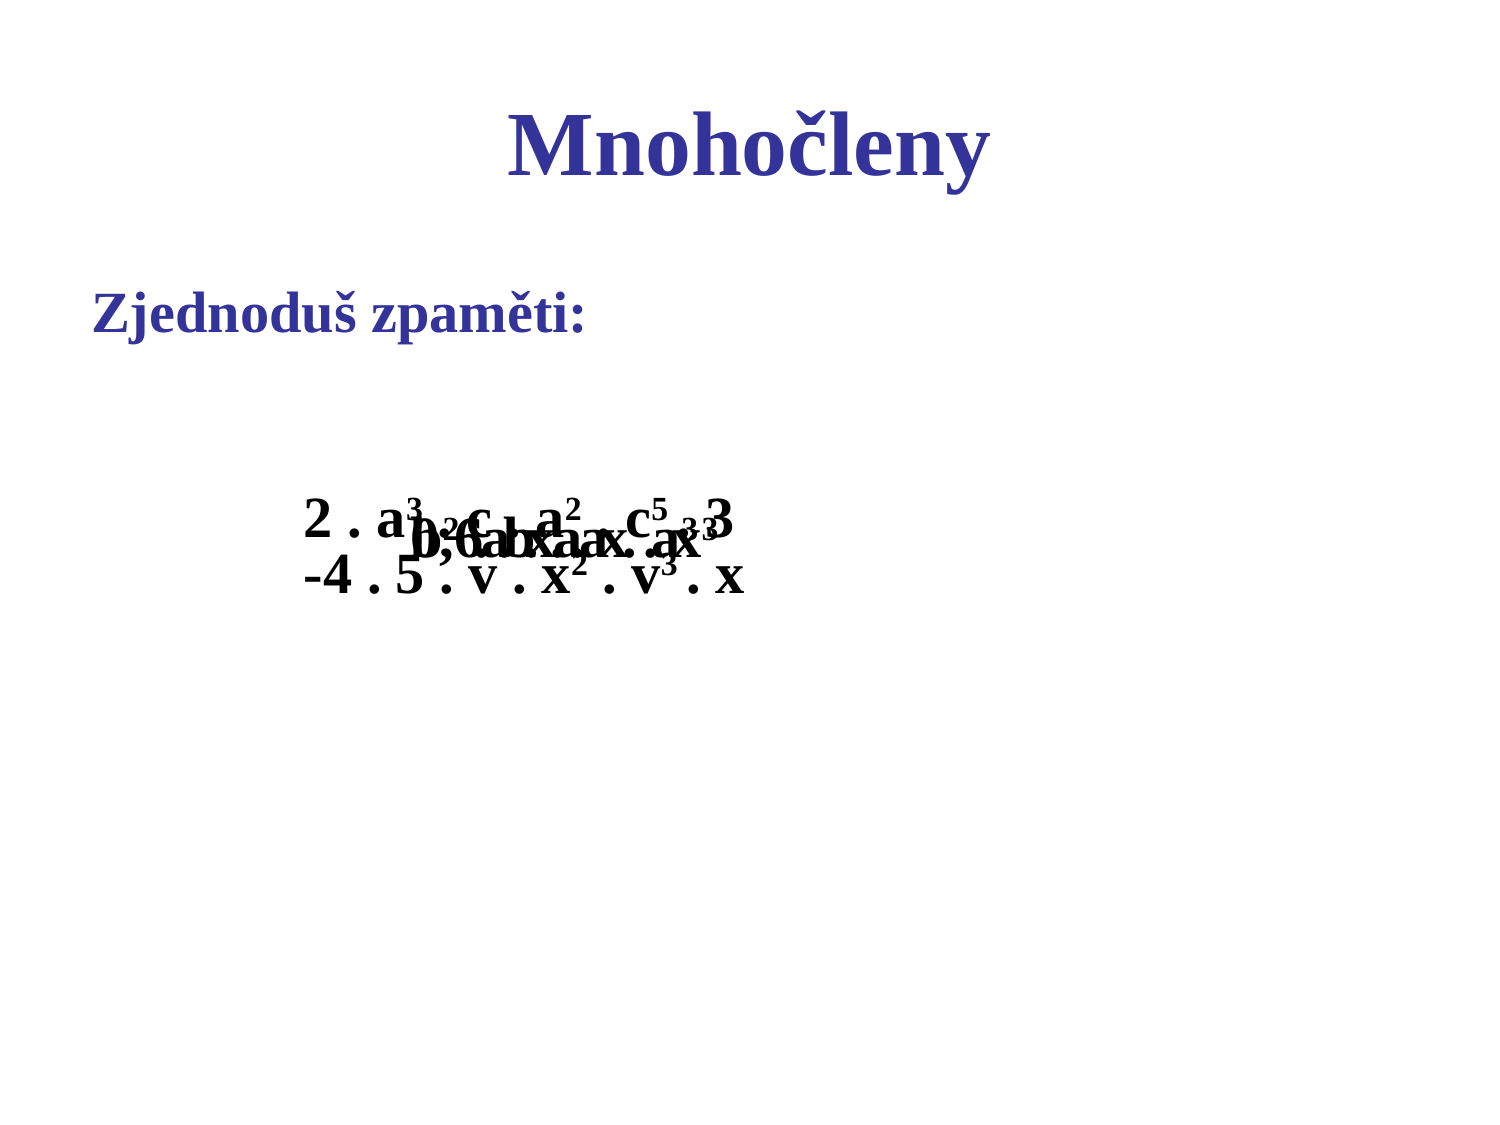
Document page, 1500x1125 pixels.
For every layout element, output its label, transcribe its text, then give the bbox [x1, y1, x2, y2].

text_box 2 . a3 . c . a2 . c5 . 3 [289, 471, 1270, 558]
text_box -4 . 5 . v . x2 . v3 . x [289, 558, 1270, 613]
text_box Mnohočleny [75, 45, 1426, 233]
text_box Zjednoduš zpaměti: [76, 245, 1376, 374]
